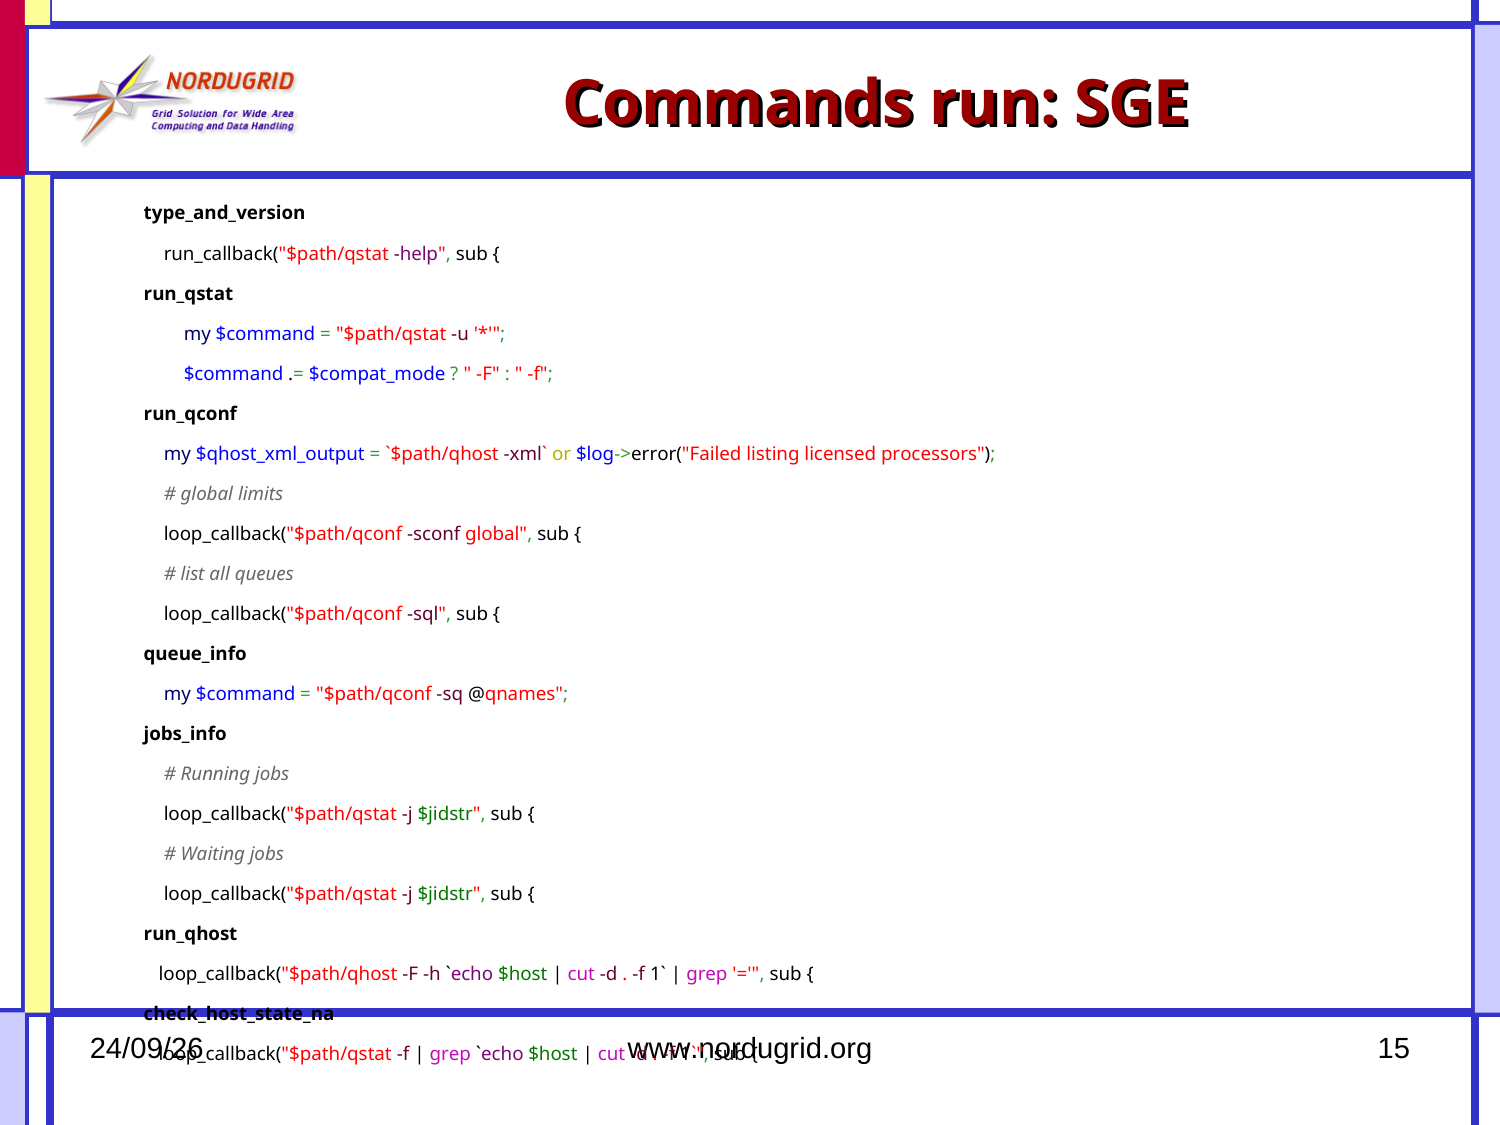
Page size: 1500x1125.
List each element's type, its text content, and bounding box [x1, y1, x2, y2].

title Commands run: SGE [324, 17, 1428, 183]
picture [40, 49, 301, 148]
list type_and_version run_callback("$path/qstat -help", sub { run_qstat my $command = "$path/qstat -u '*'"; $command .= $compat_mode ? " -F" : " -f"; run_qconf my $qhost_xml_output = `$path/qhost -xml` or $log->error("Failed listing licensed processors"); # global limits loop_callback("$path/qconf -sconf global", sub { # list all queues loop_callback("$path/qconf -sql", sub { queue_info my $command = "$path/qconf -sq @qnames"; jobs_info # Running jobs loop_callback("$path/qstat -j $jidstr", sub { # Waiting jobs loop_callback("$path/qstat -j $jidstr", sub { run_qhost loop_callback("$path/qhost -F -h `echo $host | cut -d . -f 1` | grep '='", sub { check_host_state_na loop_callback("$path/qstat -f | grep `echo $host | cut -d . -f 1`", sub { [87, 200, 1426, 1027]
